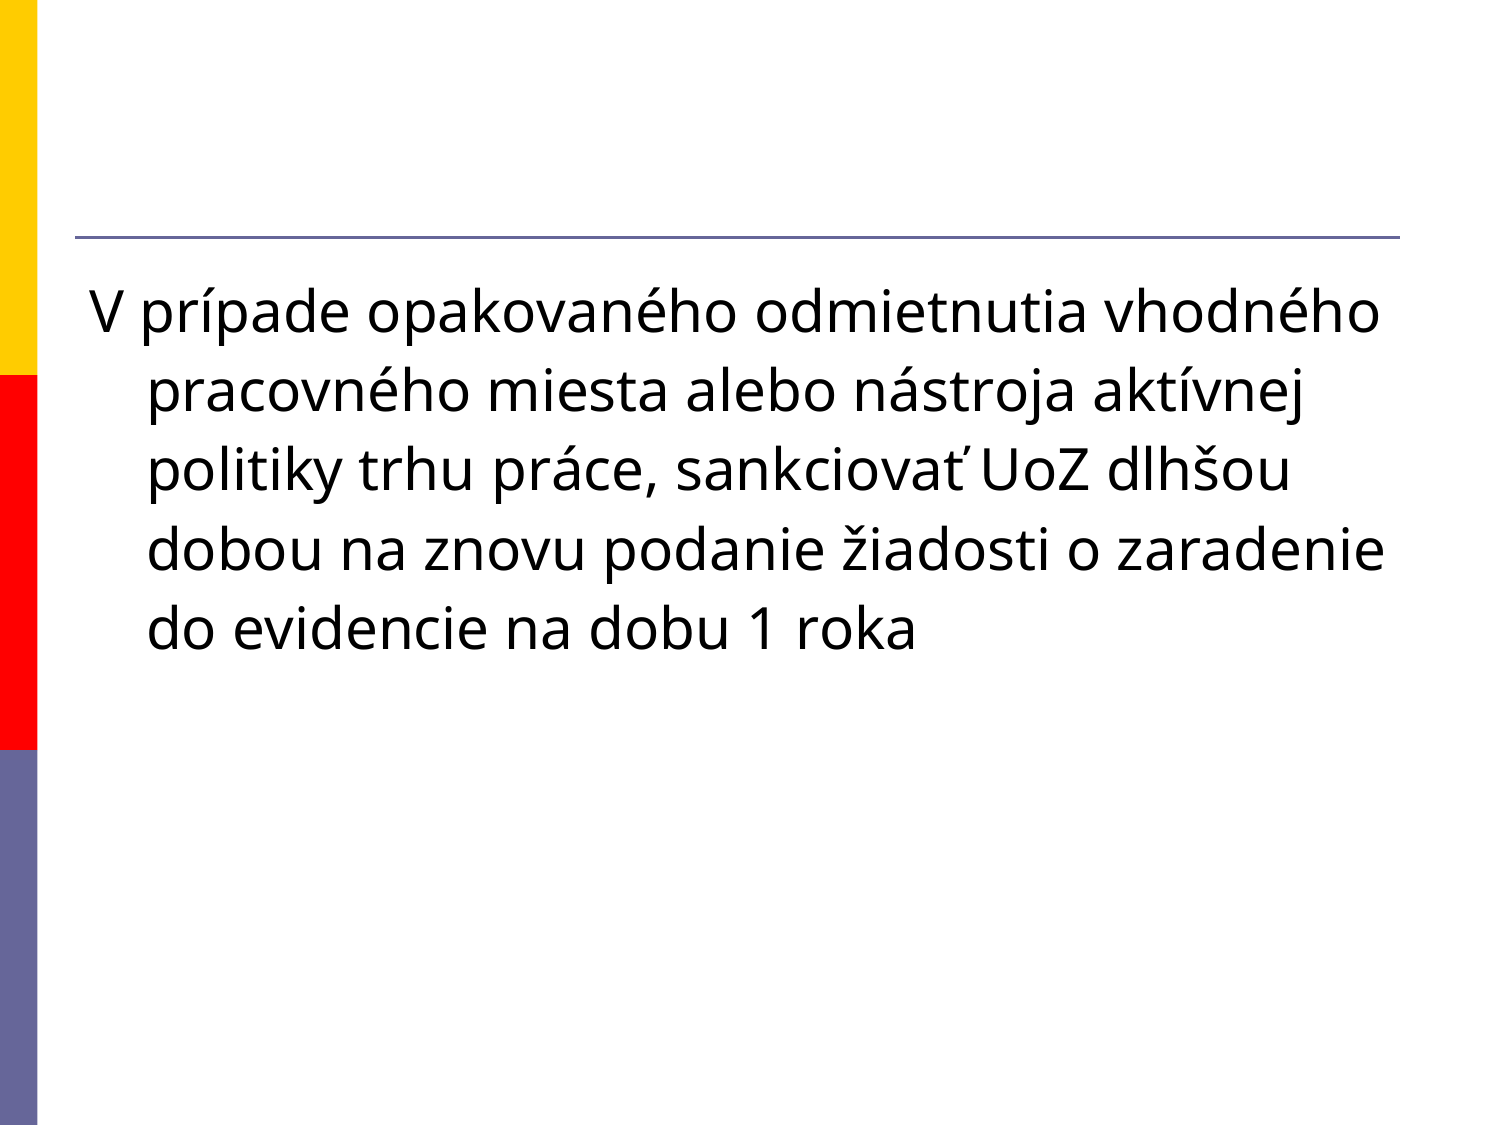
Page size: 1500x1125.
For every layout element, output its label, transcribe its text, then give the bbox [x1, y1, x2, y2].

list V prípade opakovaného odmietnutia vhodného pracovného miesta alebo nástroja aktívnej politiky trhu práce, sankciovať UoZ dlhšou dobou na znovu podanie žiadosti o zaradenie do evidencie na dobu 1 roka [75, 262, 1426, 1006]
